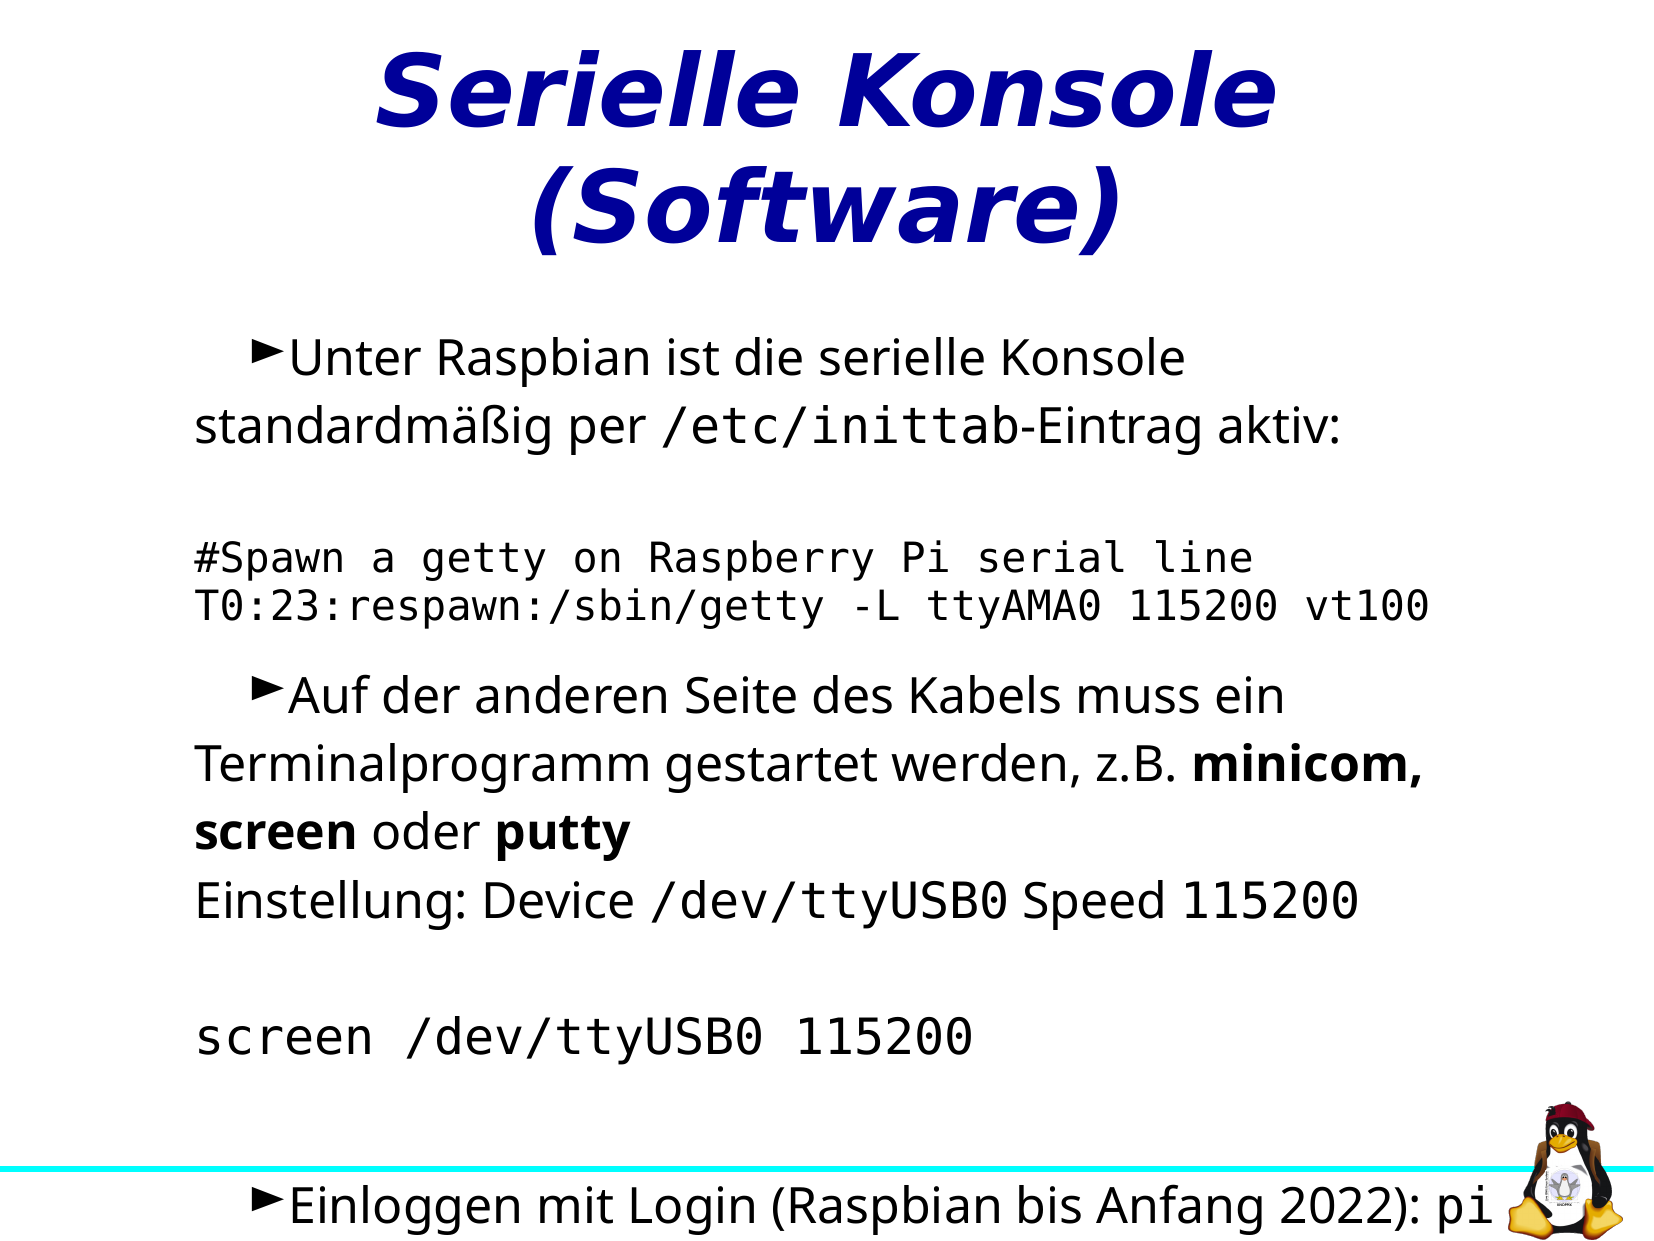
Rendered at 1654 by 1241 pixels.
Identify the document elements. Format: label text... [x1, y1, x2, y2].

list Unter Raspbian ist die serielle Konsole standardmäßig per /etc/inittab-Eintrag aktiv: #Spawn a getty on Raspberry Pi serial line T0:23:respawn:/sbin/getty -L ttyAMA0 115200 vt100 Auf der anderen Seite des Kabels muss ein Terminalprogramm gestartet werden, z.B. minicom, screen oder putty Einstellung: Device /dev/ttyUSB0 Speed 115200 screen /dev/ttyUSB0 115200 Einloggen mit Login (Raspbian bis Anfang 2022): pi Passwort: raspberry [121, 322, 1561, 1241]
picture [1561, 1100, 1625, 1241]
title Serielle Konsole (Software) [121, 33, 1534, 267]
